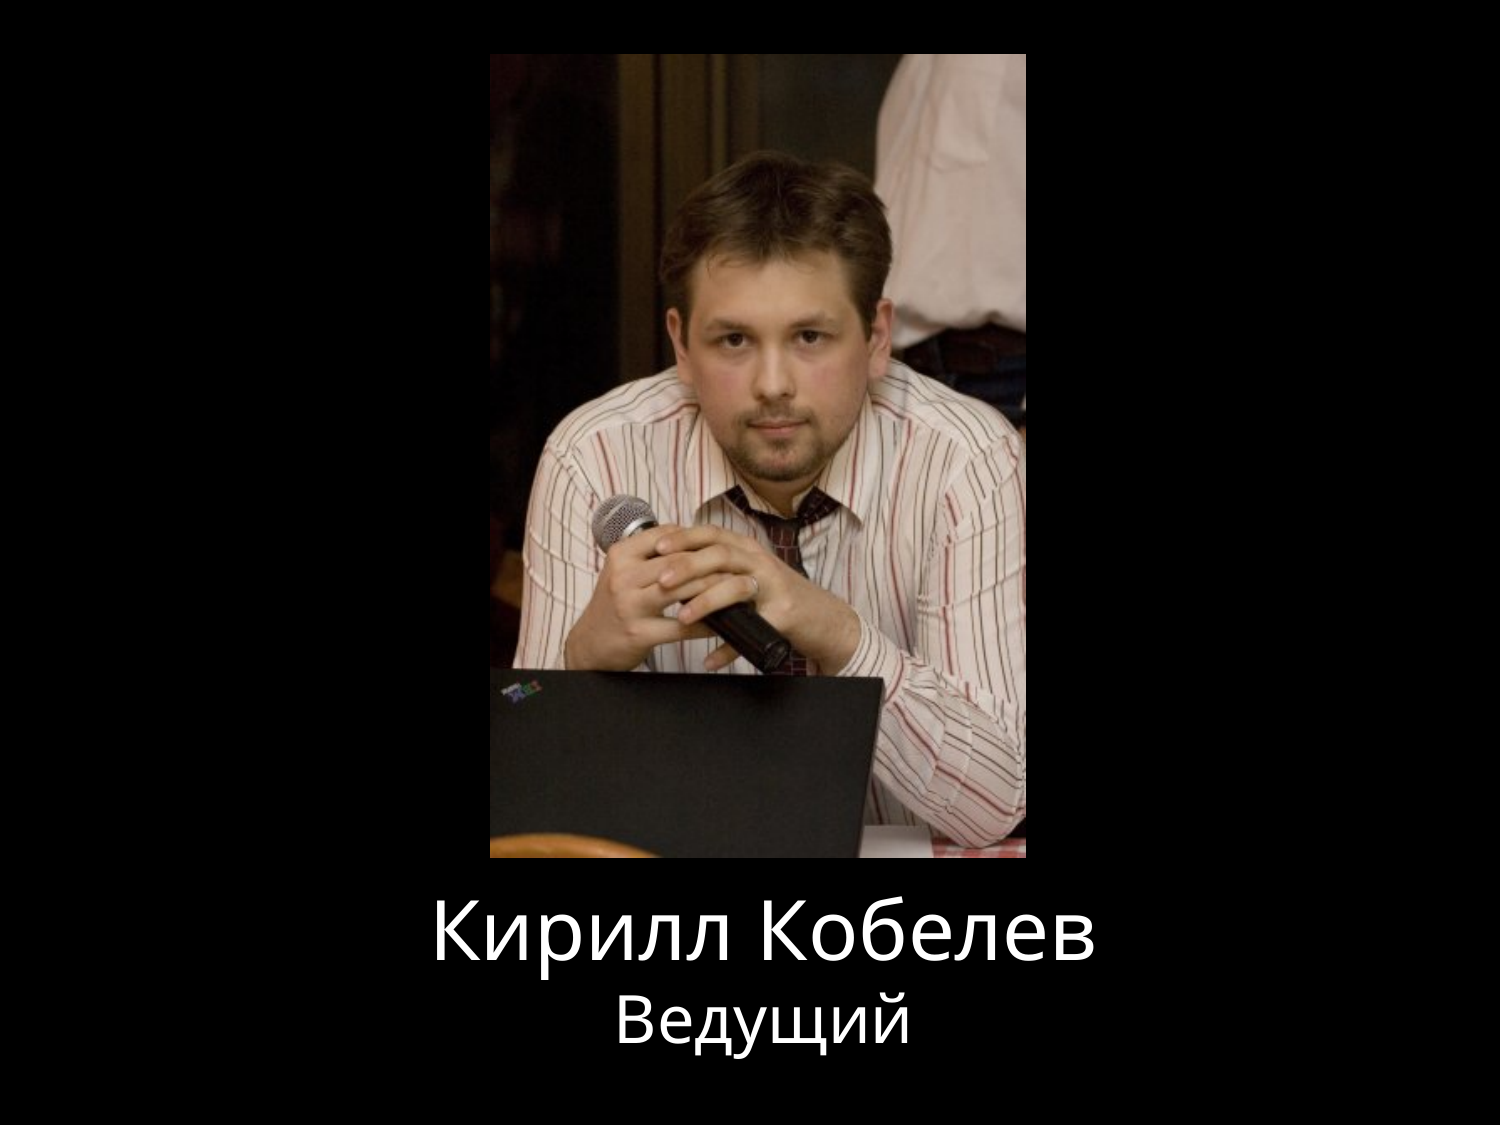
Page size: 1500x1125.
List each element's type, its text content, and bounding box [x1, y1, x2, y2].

picture [490, 54, 1026, 858]
text_box Кирилл Кобелев Ведущий [414, 869, 1114, 1065]
